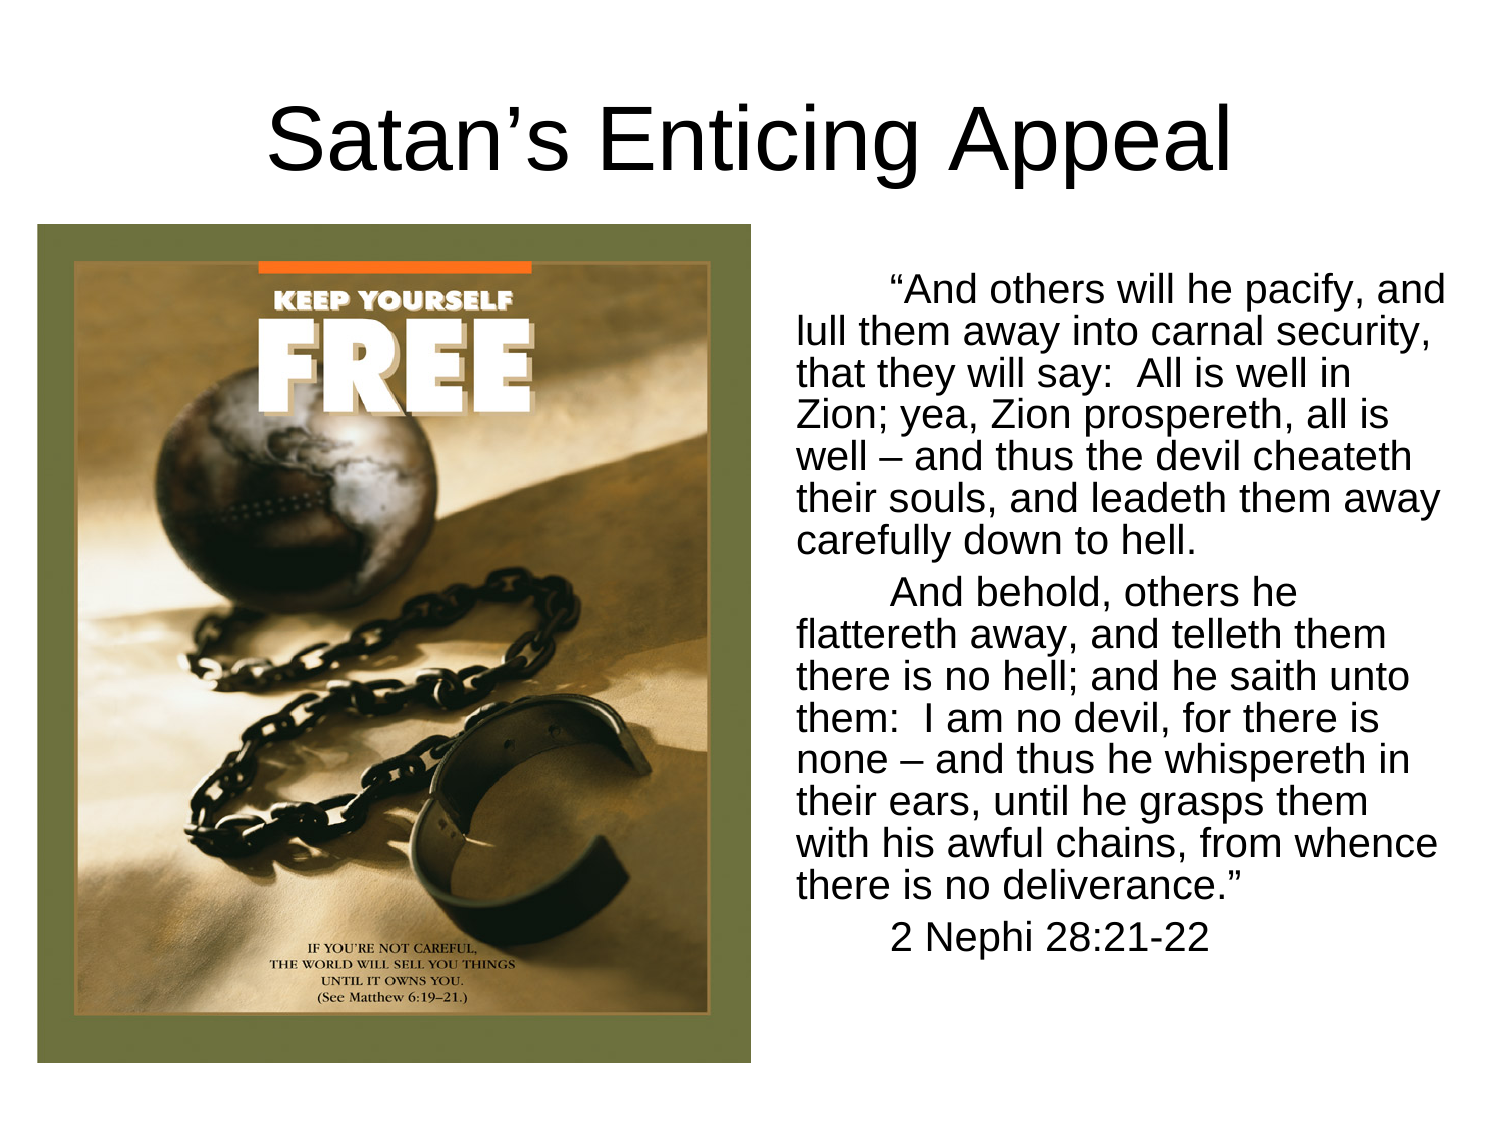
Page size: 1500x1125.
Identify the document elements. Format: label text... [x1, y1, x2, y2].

title Satan’s Enticing Appeal [75, 45, 1426, 233]
picture [37, 224, 751, 1063]
list “And others will he pacify, and lull them away into carnal security, that they will say: All is well in Zion; yea, Zion prospereth, all is well – and thus the devil cheateth their souls, and leadeth them away carefully down to hell. And behold, others he flattereth away, and telleth them there is no hell; and he saith unto them: I am no devil, for there is none – and thus he whispereth in their ears, until he grasps them with his awful chains, from whence there is no deliverance.” 2 Nephi 28:21-22 [725, 262, 1463, 1088]
